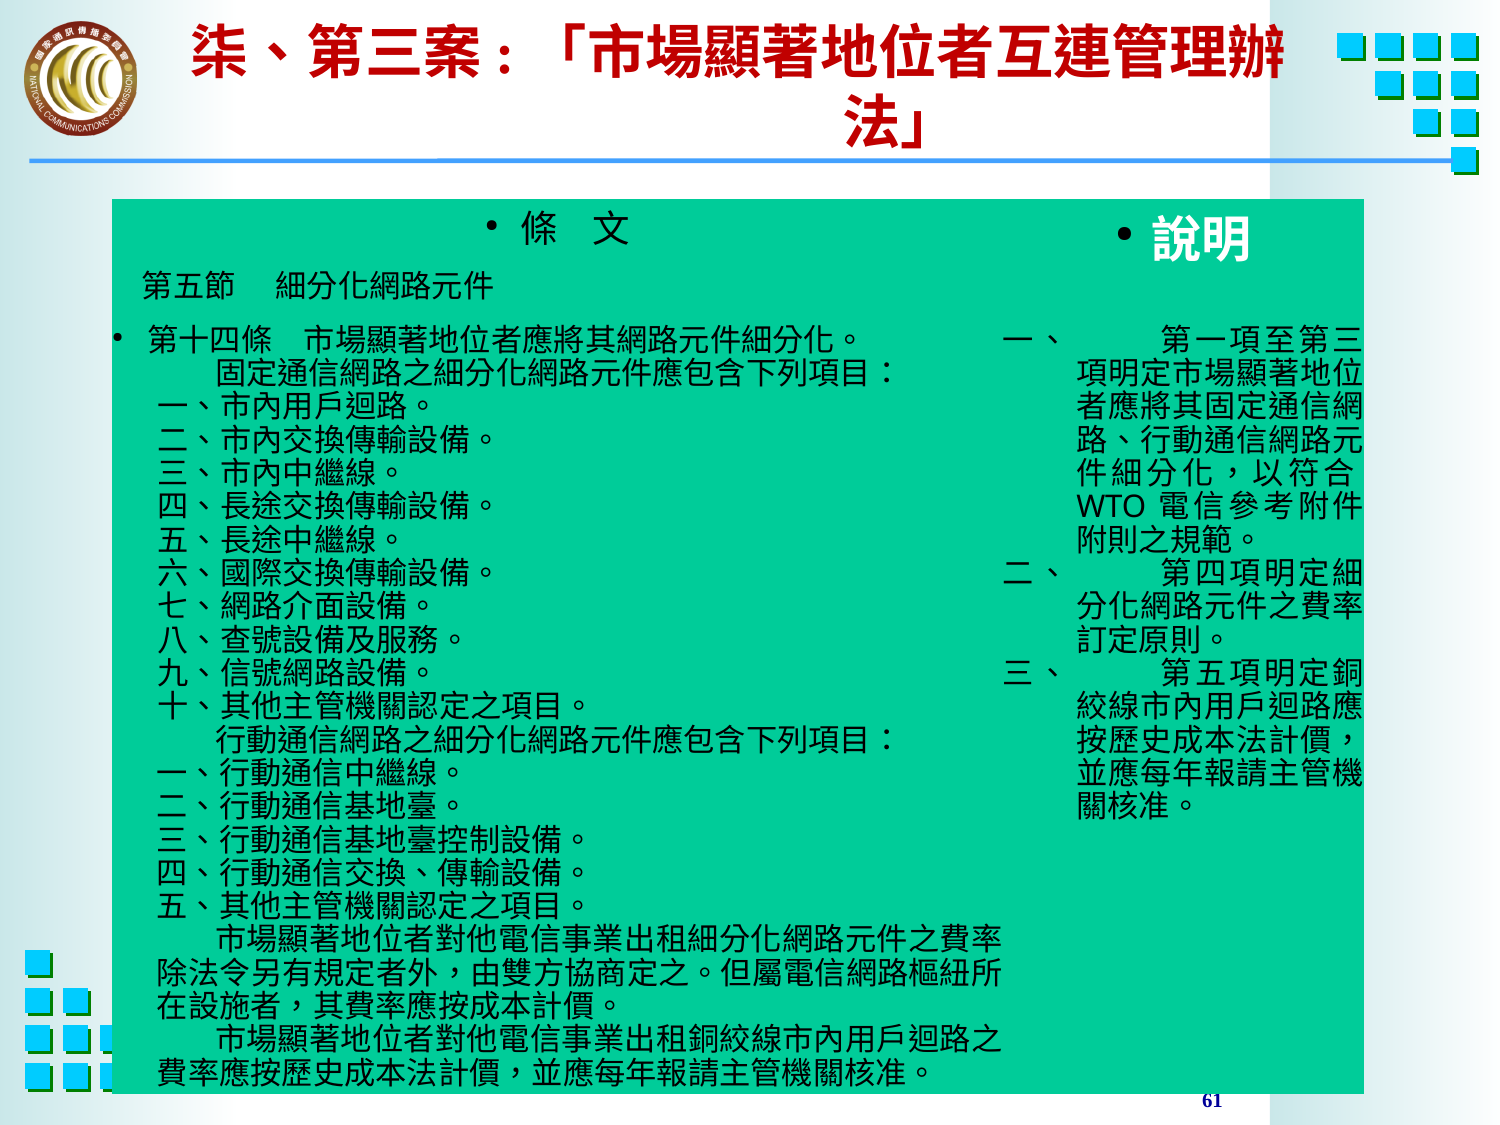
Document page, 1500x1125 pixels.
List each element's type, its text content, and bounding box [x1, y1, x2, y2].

table_header 說明 [1003, 199, 1364, 272]
table_cell 一、 第一項至第三項明定市場顯著地位者應將其固定通信網路、行動通信網路元件細分化，以符合WTO電信參考附件附則之規範。 二、 第四項明定細分化網路元件之費率訂定原則。 三、 第五項明定銅絞線市內用戶迴路應按歷史成本法計價，並應每年報請主管機關核准。 [1003, 327, 1364, 1094]
title 柒、第三案:「市場顯著地位者互連管理辦法」 [123, 7, 1353, 161]
table_cell 第五節 細分化網路元件 [112, 272, 1003, 327]
table_cell [1003, 272, 1364, 327]
table_cell 第十四條 市場顯著地位者應將其網路元件細分化。 固定通信網路之細分化網路元件應包含下列項目： 一、市內用戶迴路。 二、市內交換傳輸設備。 三、市內中繼線。 四、長途交換傳輸設備。 五、長途中繼線。 六、國際交換傳輸設備。 七、網路介面設備。 八、查號設備及服務。 九、信號網路設備。 十、其他主管機關認定之項目。 行動通信網路之細分化網路元件應包含下列項目： 一、行動通信中繼線。 二、行動通信基地臺。 三、行動通信基地臺控制設備。 四、行動通信交換、傳輸設備。 五、其他主管機關認定之項目。 市場顯著地位者對他電信事業出租細分化網路元件之費率，除法令另有規定者外，由雙方協商定之。但屬電信網路樞紐所在設施者，其費率應按成本計價。 市場顯著地位者對他電信事業出租銅絞線市內用戶迴路之費率應按歷史成本法計價，並應每年報請主管機關核准。 [112, 327, 1003, 1094]
table_header 條 文 [112, 199, 1003, 272]
